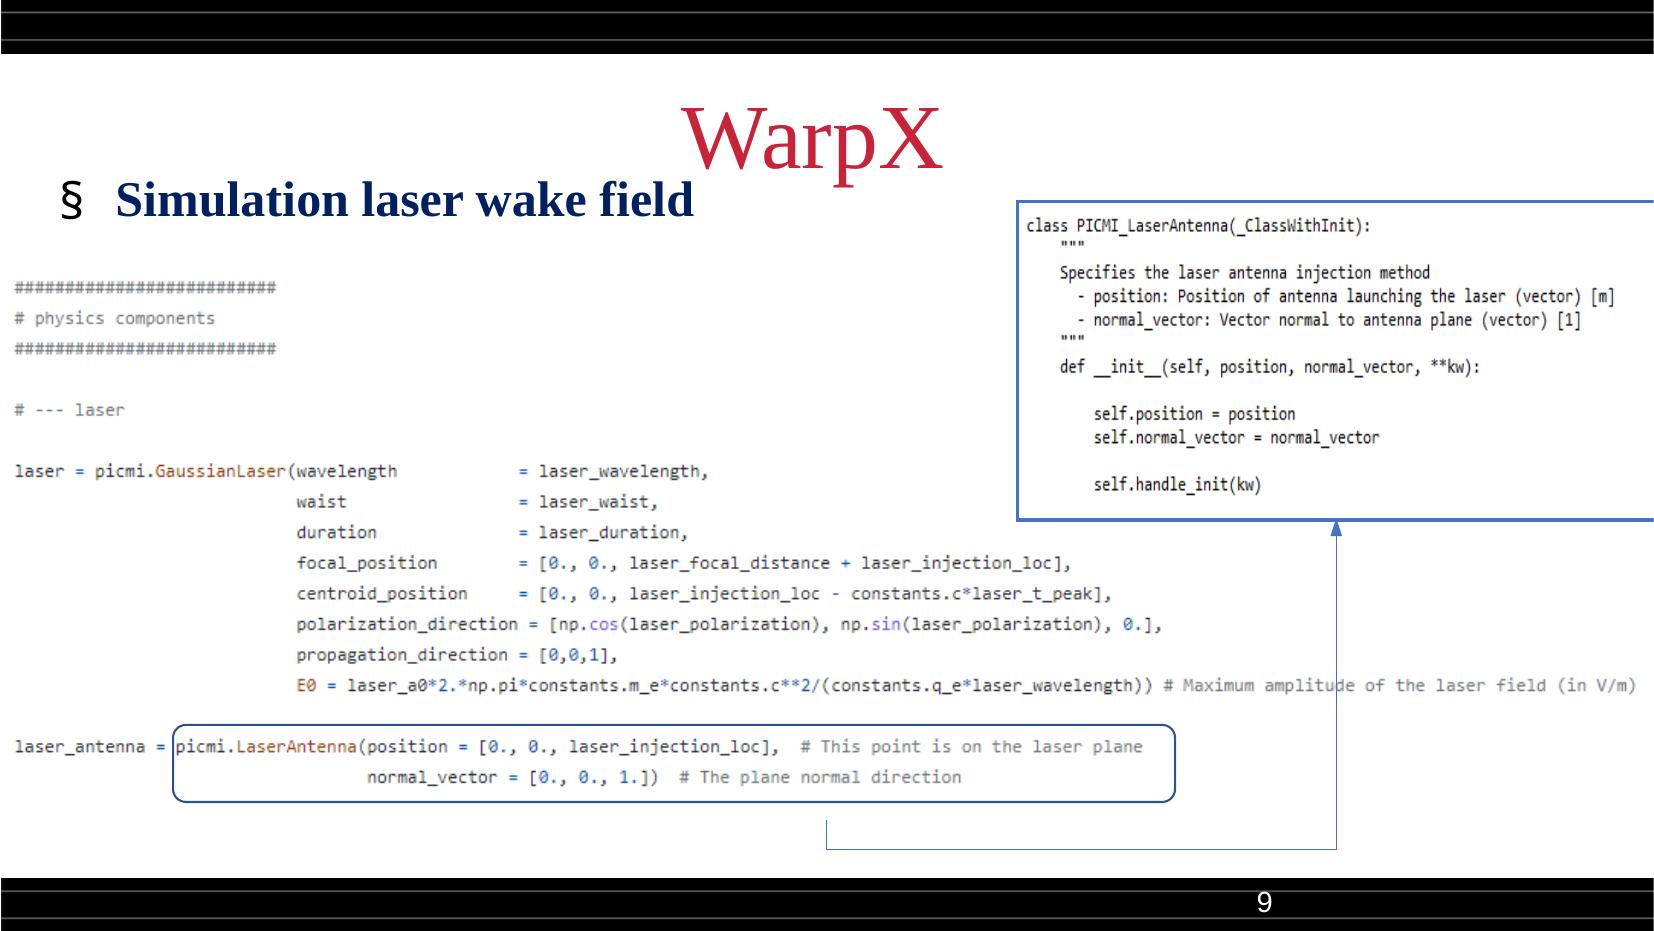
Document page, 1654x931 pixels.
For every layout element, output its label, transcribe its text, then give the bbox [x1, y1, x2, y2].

picture [0, 260, 1336, 820]
text_box Simulation laser wake field [44, 164, 823, 241]
title WarpX [69, 76, 1558, 188]
picture [1337, 522, 1654, 820]
picture [1018, 202, 1654, 519]
